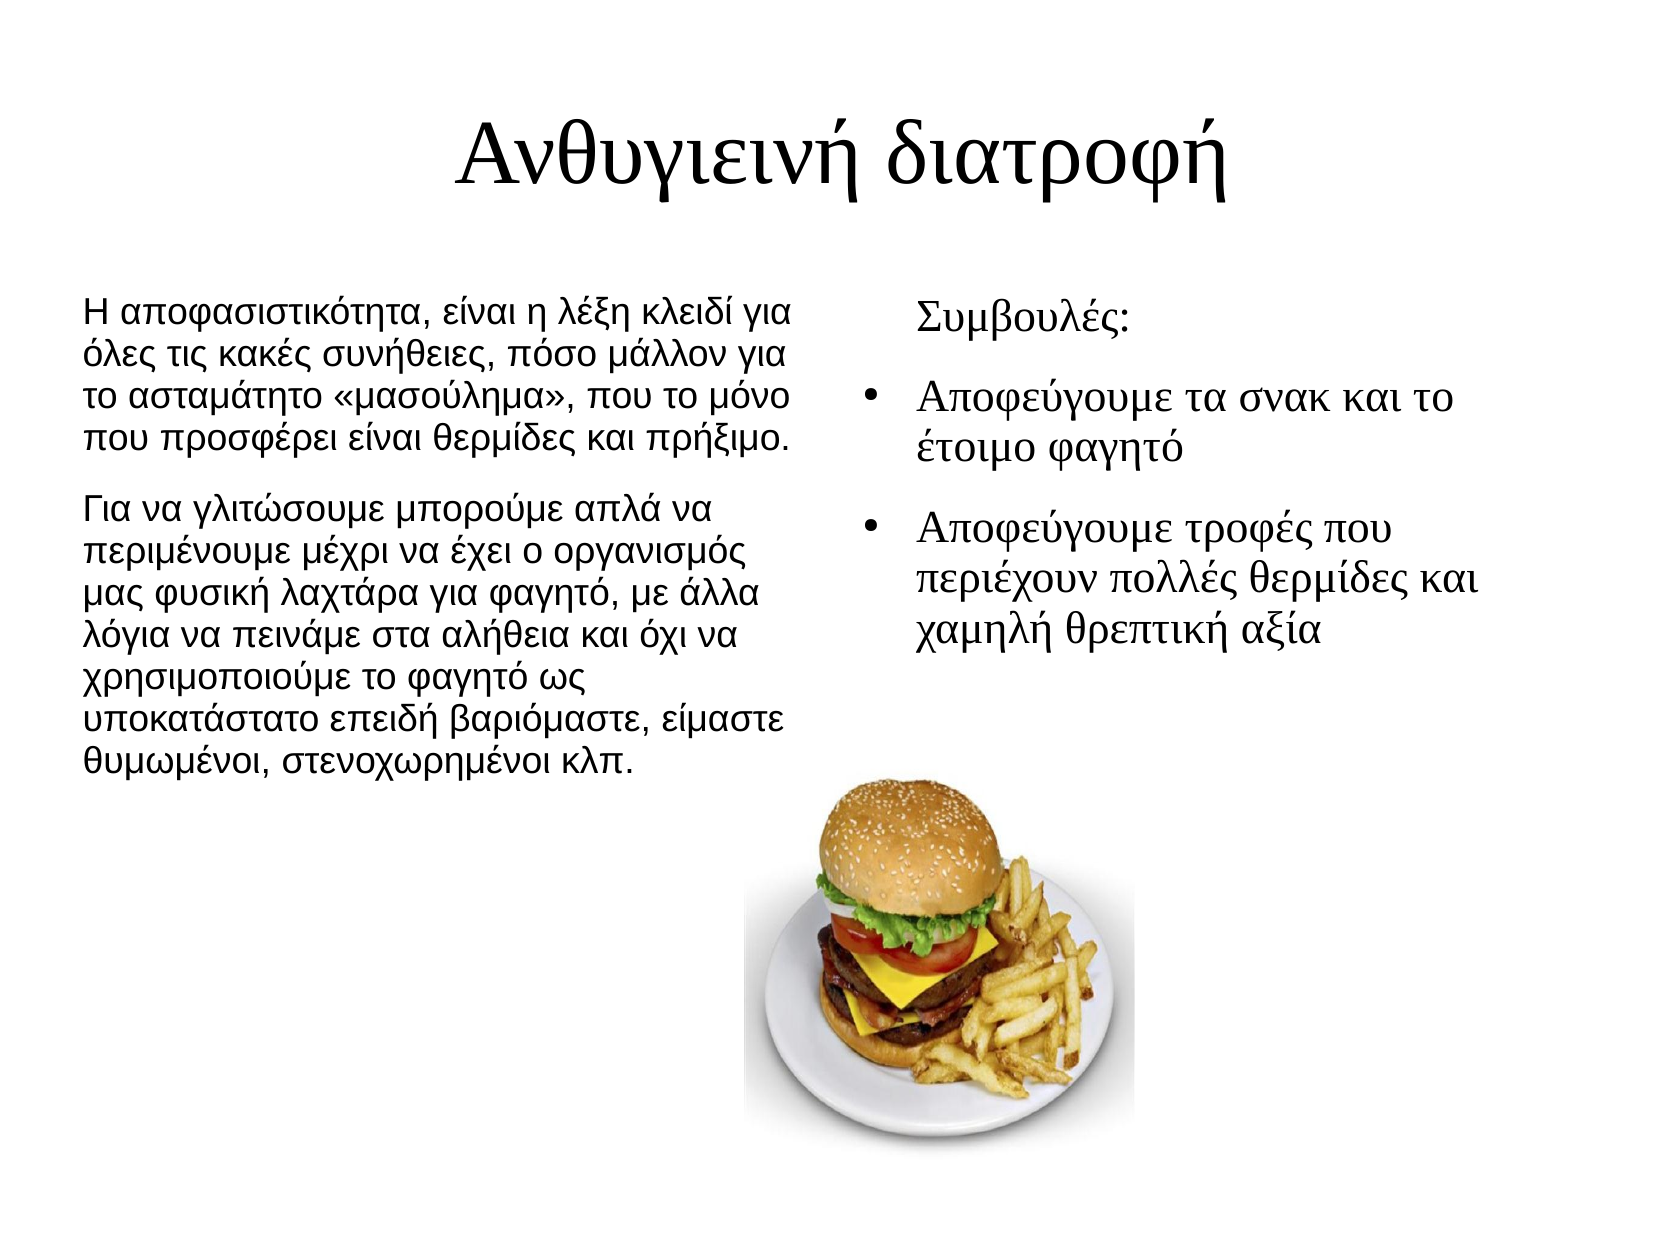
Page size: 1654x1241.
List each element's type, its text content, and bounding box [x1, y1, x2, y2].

list Συμβουλές: Αποφεύγουμε τα σνακ και το έτοιμο φαγητό Αποφεύγουμε τροφές που περιέχουν πολλές θερμίδες και χαμηλή θρεπτική αξία [845, 290, 1572, 1010]
list Η αποφασιστικότητα, είναι η λέξη κλειδί για όλες τις κακές συνήθειες, πόσο μάλλον για το ασταμάτητο «μασούλημα», που το μόνο που προσφέρει είναι θερμίδες και πρήξιμο. Για να γλιτώσουμε μπορούμε απλά να περιμένουμε μέχρι να έχει ο οργανισμός μας φυσική λαχτάρα για φαγητό, με άλλα λόγια να πεινάμε στα αλήθεια και όχι να χρησιμοποιούμε το φαγητό ως υποκατάστατο επειδή βαριόμαστε, είμαστε θυμωμένοι, στενοχωρημένοι κλπ. [82, 290, 809, 1010]
picture [744, 755, 1135, 1171]
title Ανθυγιεινή διατροφή [82, 49, 1571, 257]
